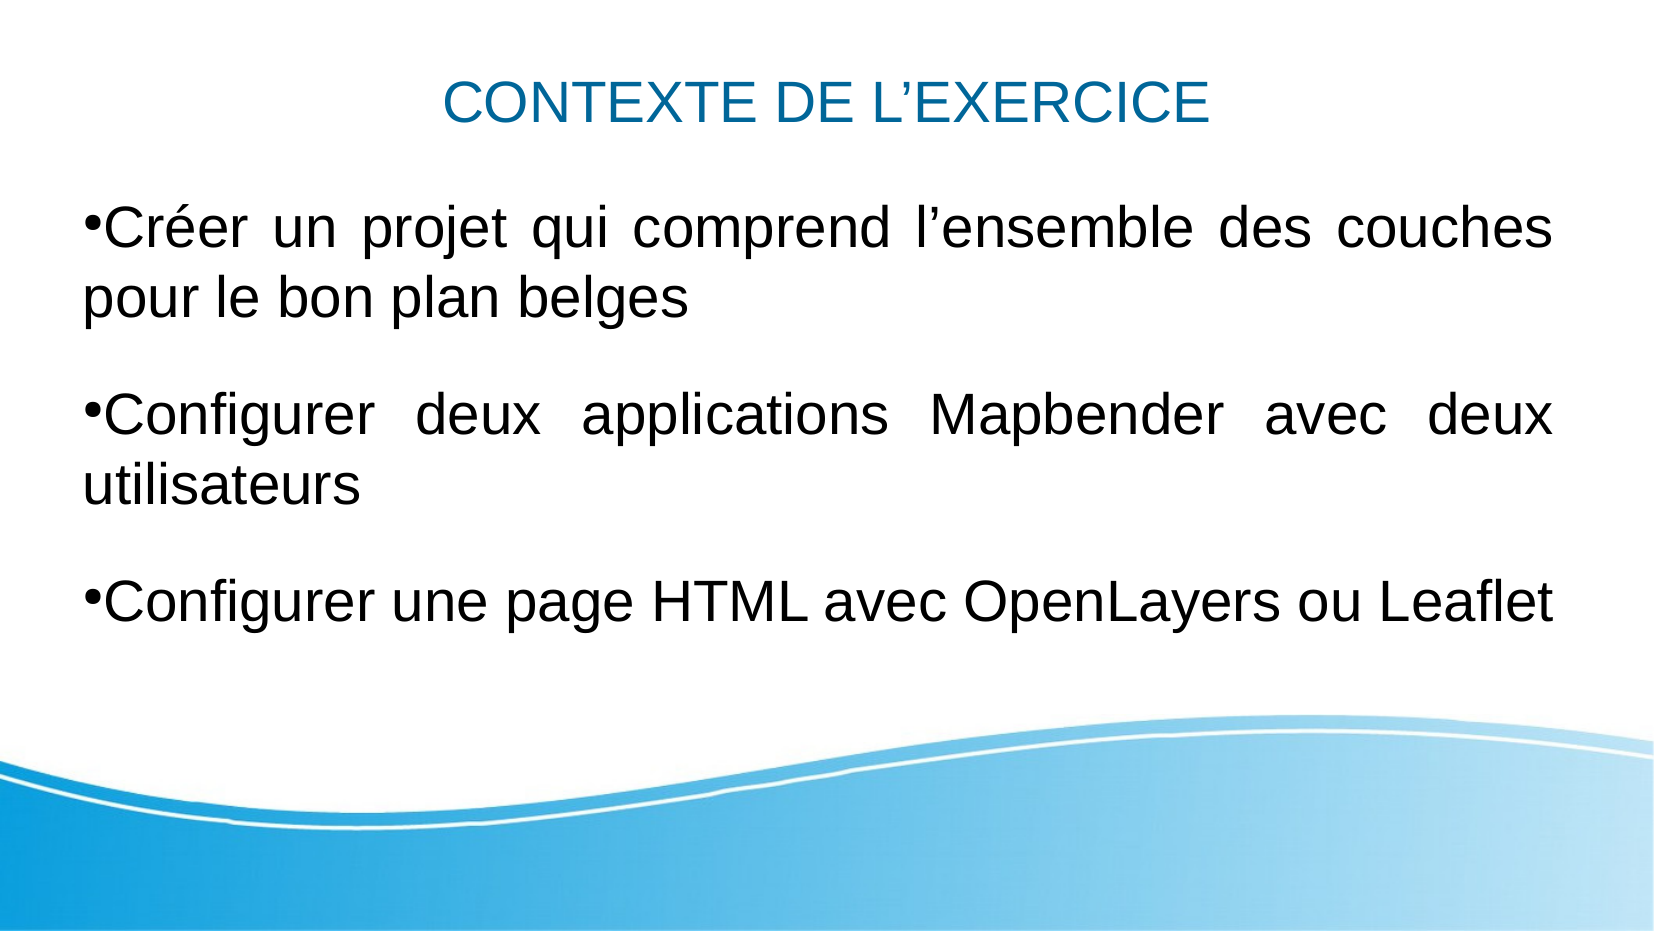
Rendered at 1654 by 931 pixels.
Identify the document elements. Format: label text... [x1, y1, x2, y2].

title CONTEXTE DE L’EXERCICE [82, 21, 1571, 178]
list Créer un projet qui comprend l’ensemble des couches pour le bon plan belges Configurer deux applications Mapbender avec deux utilisateurs Configurer une page HTML avec OpenLayers ou Leaflet [82, 188, 1571, 768]
picture [0, 714, 1654, 931]
